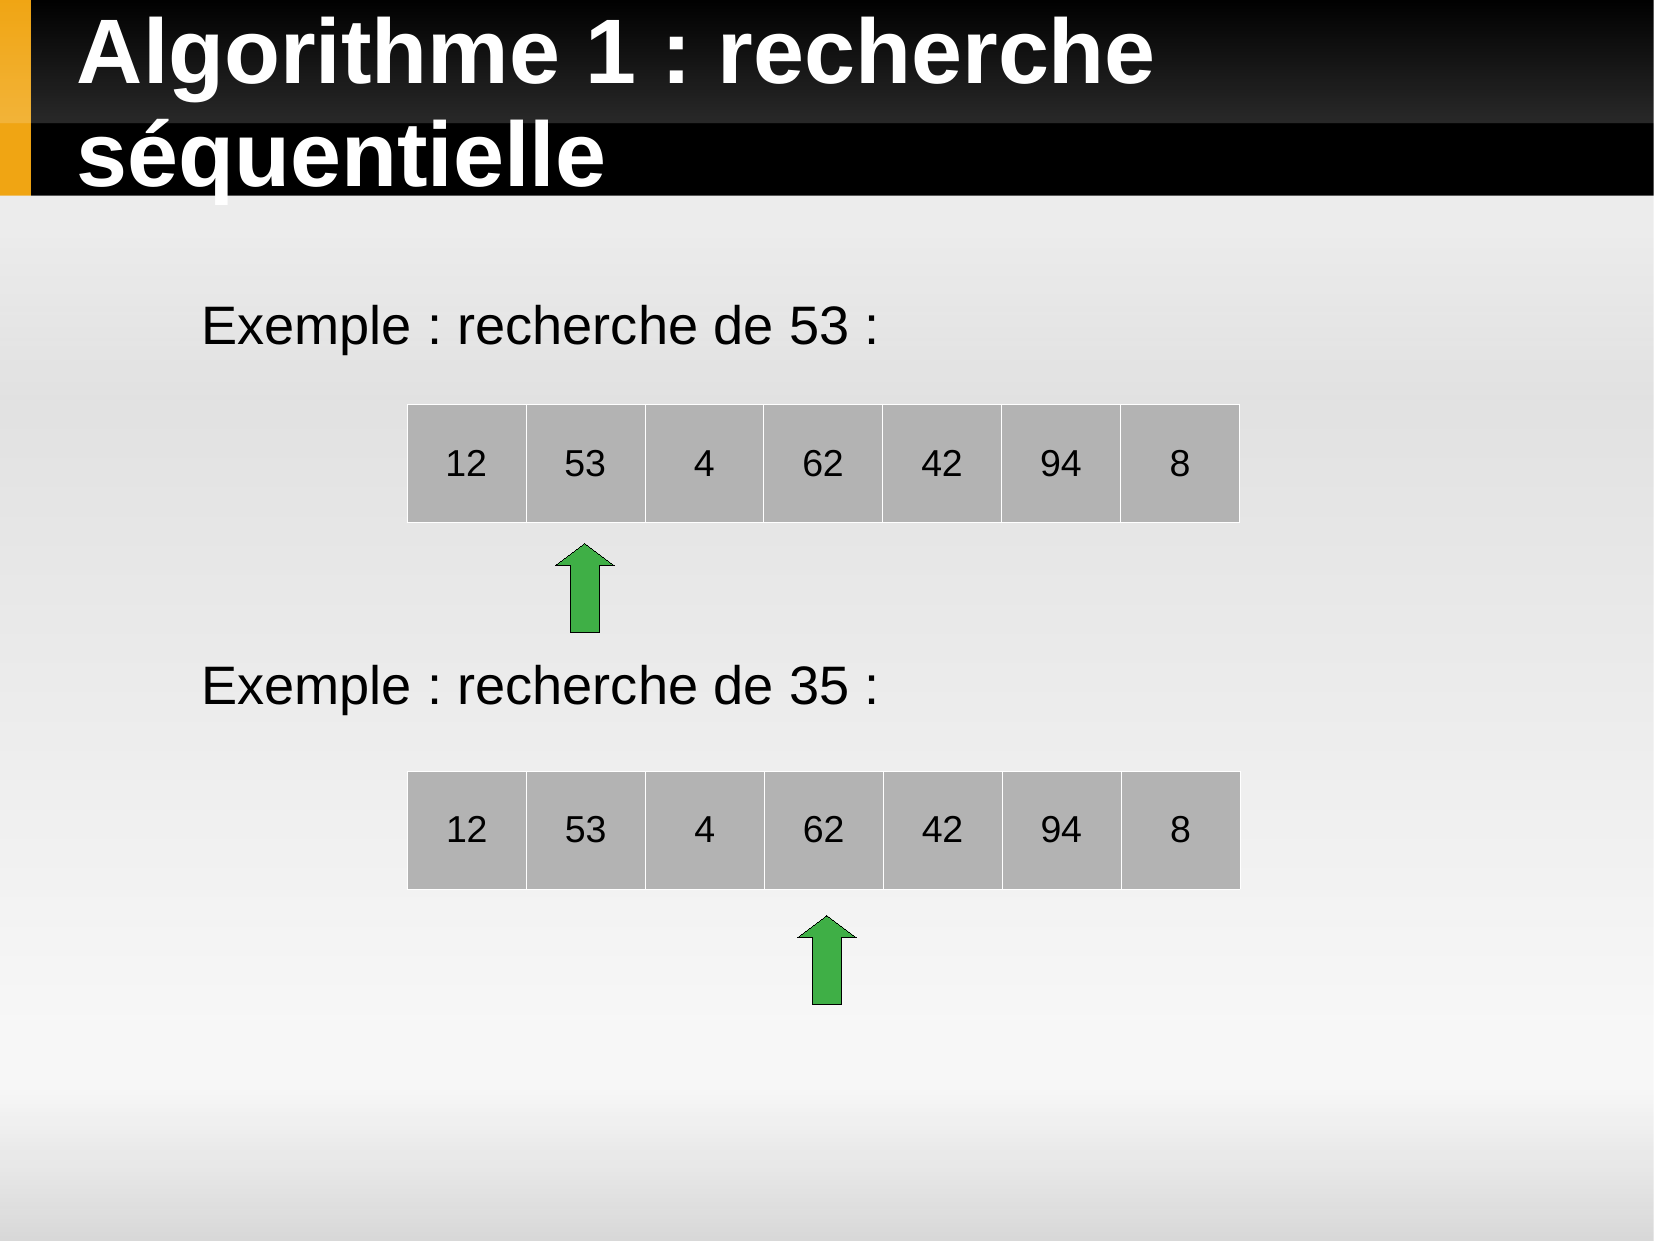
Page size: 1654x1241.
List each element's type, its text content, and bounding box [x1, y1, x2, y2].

table_header 8 [1121, 405, 1239, 522]
table_header 53 [527, 405, 645, 522]
table_header 42 [884, 772, 1002, 889]
table_header 12 [408, 405, 526, 522]
table_header 62 [765, 772, 883, 889]
table_header 62 [764, 405, 882, 522]
table_header 4 [646, 772, 764, 889]
table_header 4 [646, 405, 763, 522]
table_header 53 [527, 772, 645, 889]
picture [0, 0, 1654, 1241]
table_header 8 [1122, 772, 1240, 889]
title Algorithme 1 : recherche séquentielle [76, 0, 1565, 208]
table_header 94 [1003, 772, 1121, 889]
list Exemple : recherche de 53 : Exemple : recherche de 35 : [88, 295, 1577, 1039]
table_header 94 [1002, 405, 1120, 522]
table_header 42 [883, 405, 1001, 522]
table_header 12 [408, 772, 526, 889]
text_box [797, 915, 857, 1005]
text_box [555, 543, 615, 633]
